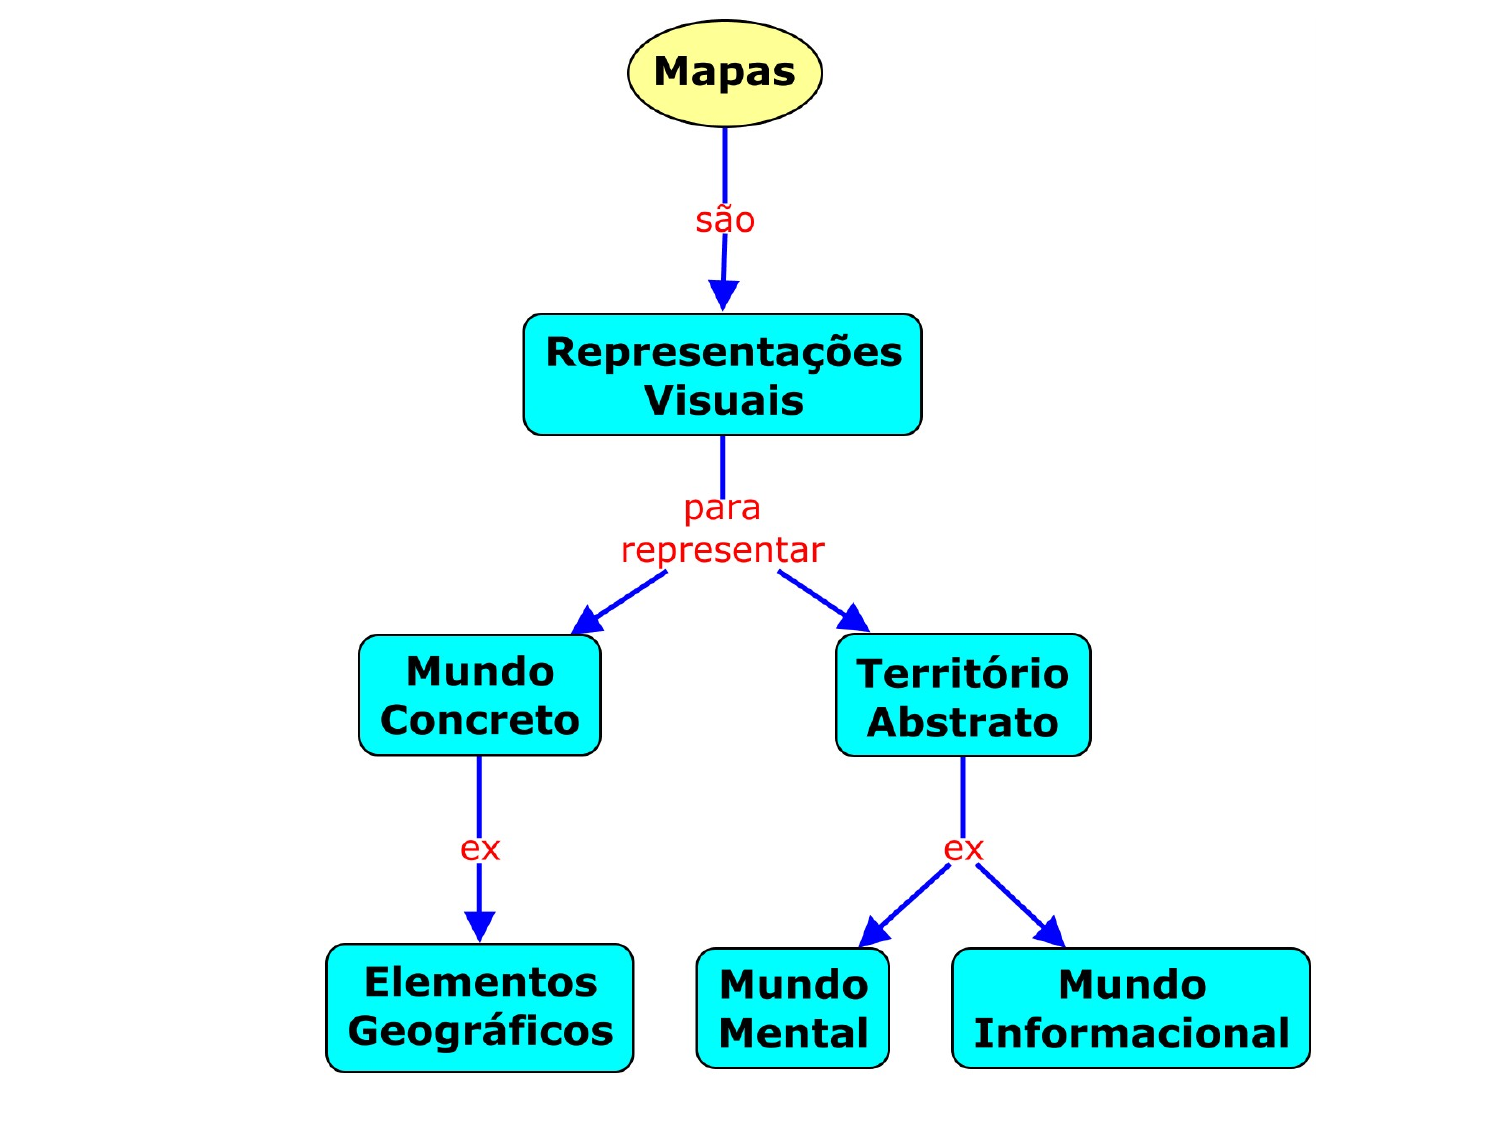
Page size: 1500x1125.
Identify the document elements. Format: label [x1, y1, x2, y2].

picture [324, 18, 1316, 1078]
